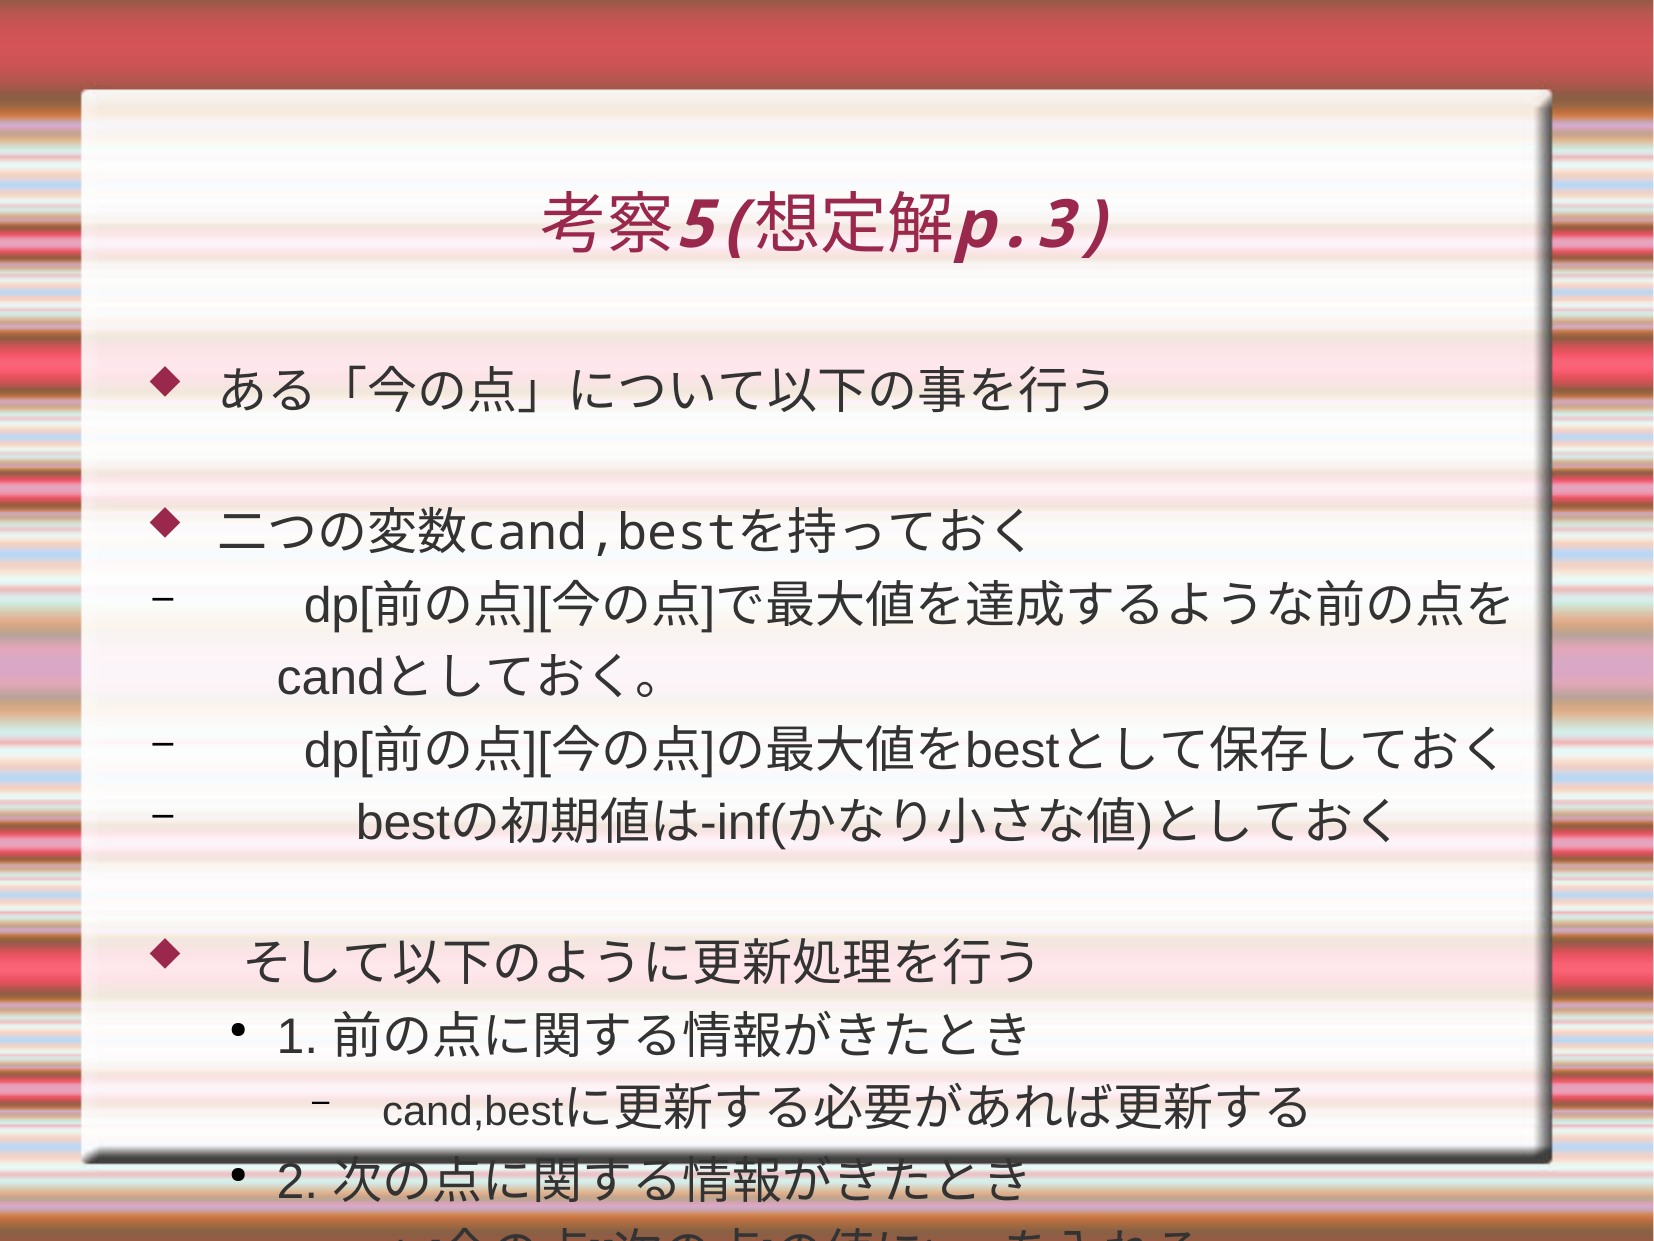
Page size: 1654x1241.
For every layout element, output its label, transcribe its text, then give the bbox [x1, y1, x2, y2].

picture [0, 0, 1654, 1241]
list ある「今の点」について以下の事を行う 二つの変数cand,bestを持っておく dp[前の点][今の点]で最大値を達成するような前の点をcandとしておく。 dp[前の点][今の点]の最大値をbestとして保存しておく bestの初期値は-inf(かなり小さな値)としておく そして以下のように更新処理を行う 1. 前の点に関する情報がきたとき cand,bestに更新する必要があれば更新する 2. 次の点に関する情報がきたとき dp[今の点][次の点]の値にbestを入れる 復元用のprev[今の点][次の点]にcandを入れる [134, 350, 1516, 1132]
title 考察5(想定解p.3) [121, 114, 1534, 322]
picture [457, 1232, 473, 1241]
